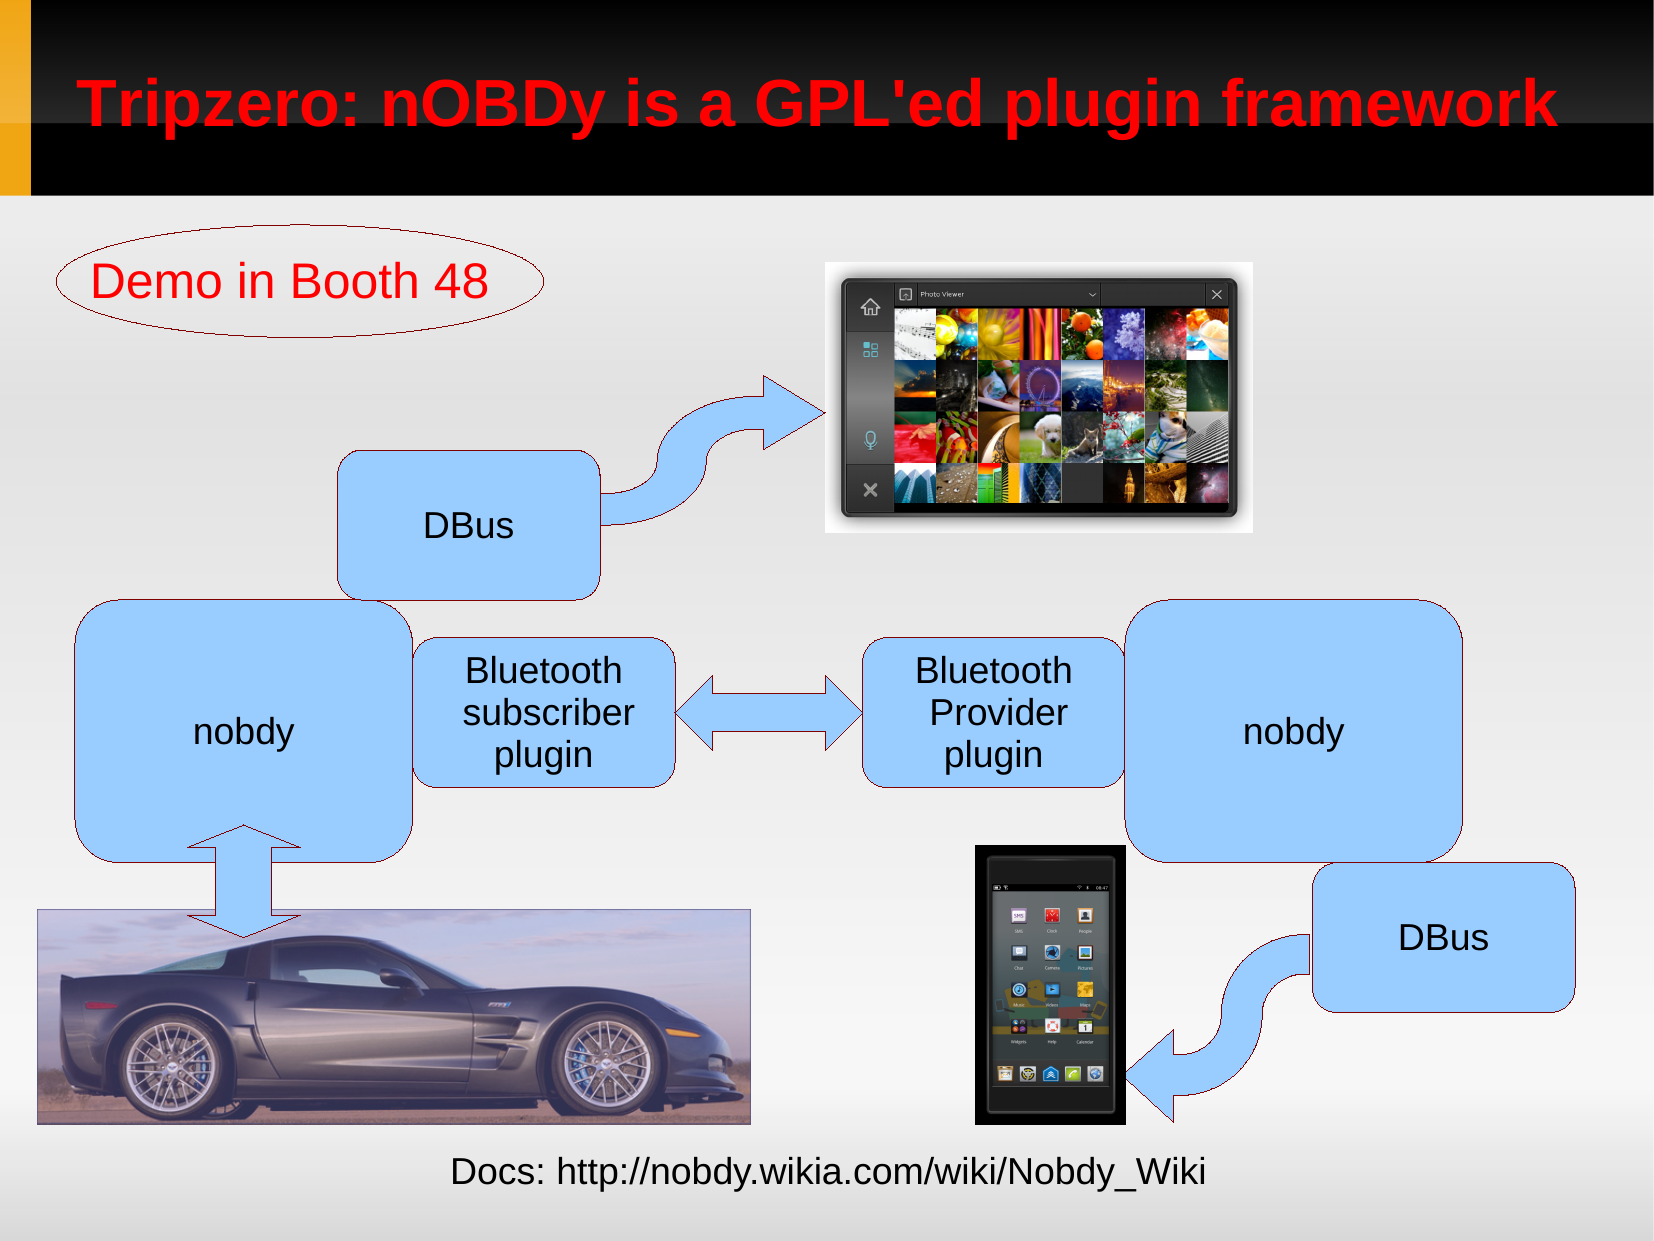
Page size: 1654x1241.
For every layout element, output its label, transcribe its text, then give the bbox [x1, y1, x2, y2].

text_box Bluetooth Provider plugin [862, 637, 1124, 788]
text_box nobdy [1124, 599, 1463, 863]
title Tripzero: nOBDy is a GPL'ed plugin framework [76, 0, 1565, 208]
picture [0, 0, 1654, 1241]
text_box [187, 824, 301, 938]
text_box Bluetooth subscriber plugin [412, 637, 676, 788]
text_box [600, 375, 826, 526]
text_box [1126, 934, 1310, 1123]
text_box Demo in Booth 48 [75, 245, 526, 317]
text_box DBus [1312, 862, 1576, 1013]
text_box Docs: http://nobdy.wikia.com/wiki/Nobdy_Wiki [435, 1143, 1232, 1219]
text_box [674, 675, 863, 751]
text_box nobdy [74, 599, 413, 863]
text_box DBus [337, 450, 601, 601]
